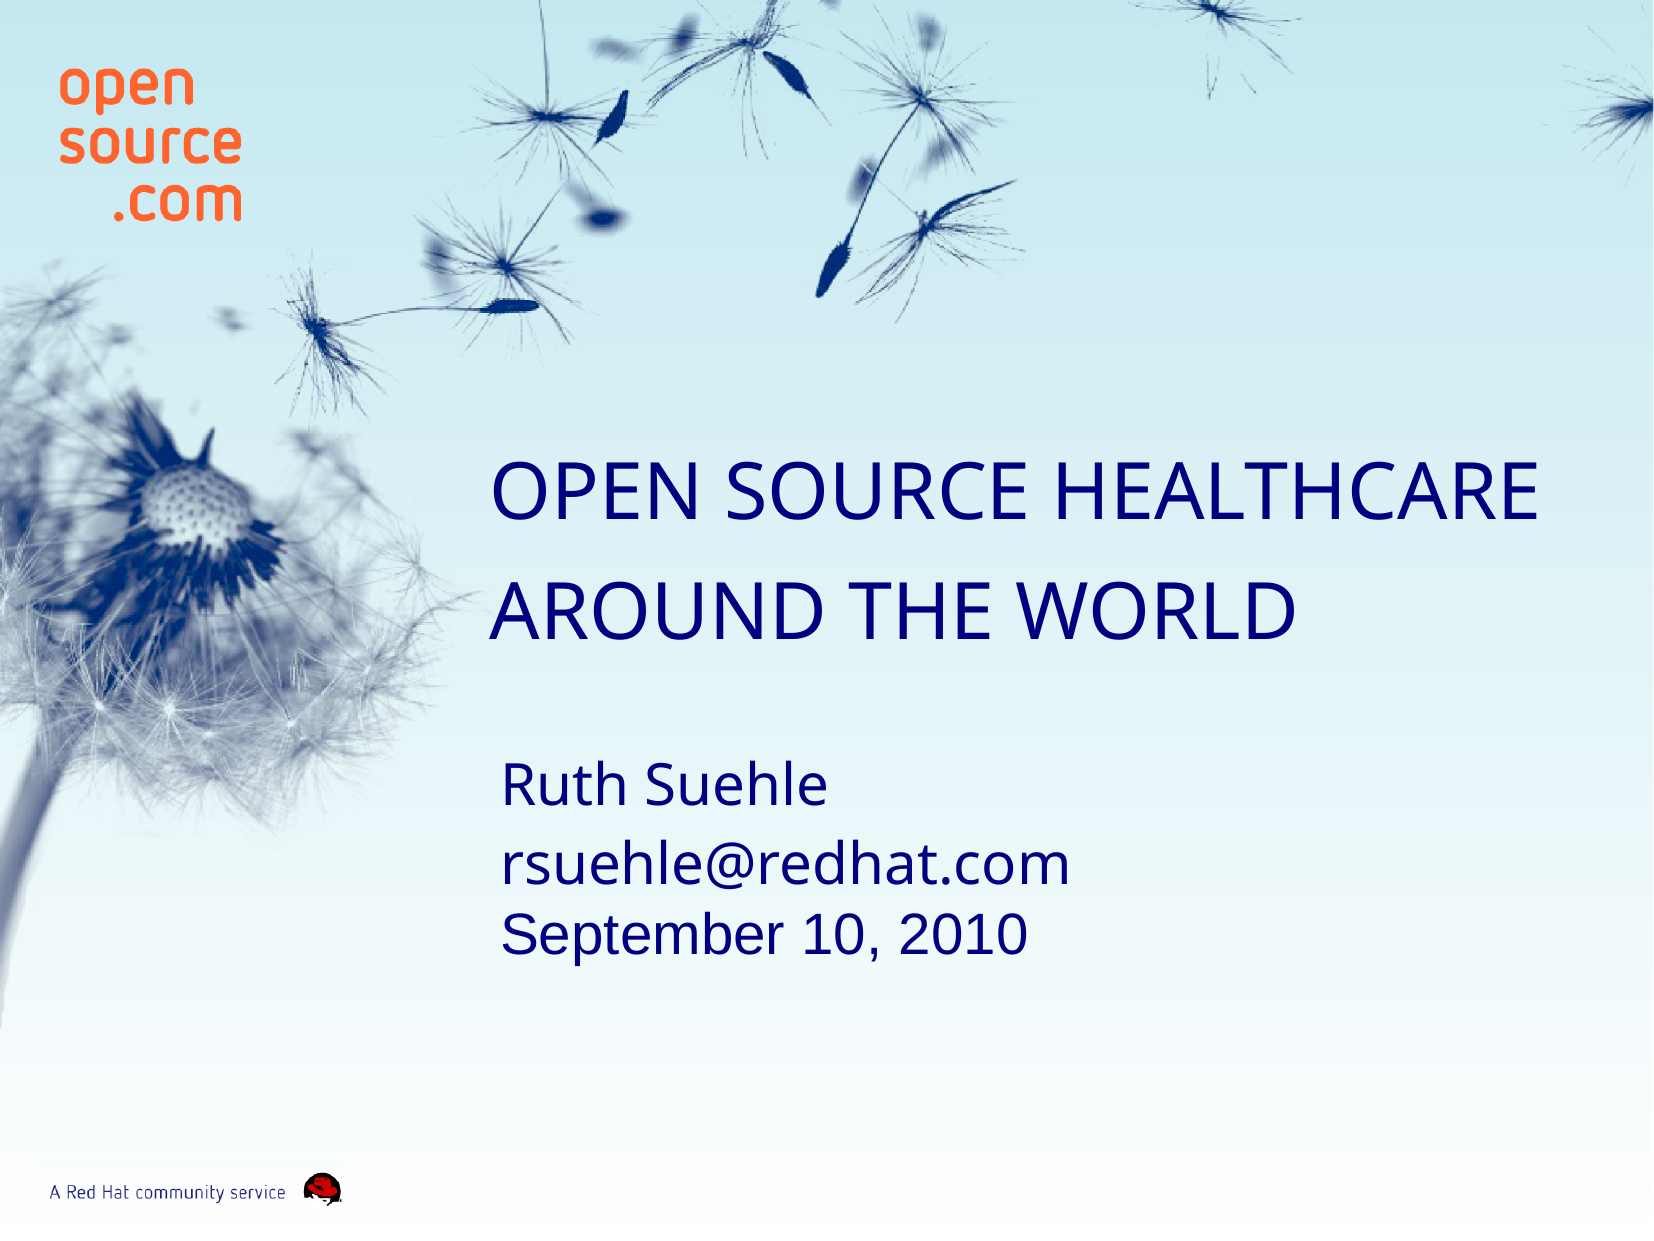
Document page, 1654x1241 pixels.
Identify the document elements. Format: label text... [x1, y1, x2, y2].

text_box OPEN SOURCE HEALTHCARE AROUND THE WORLD [475, 427, 1651, 744]
picture [0, 0, 1654, 1241]
text_box Ruth Suehle rsuehle@redhat.com September 10, 2010 [485, 735, 1576, 952]
